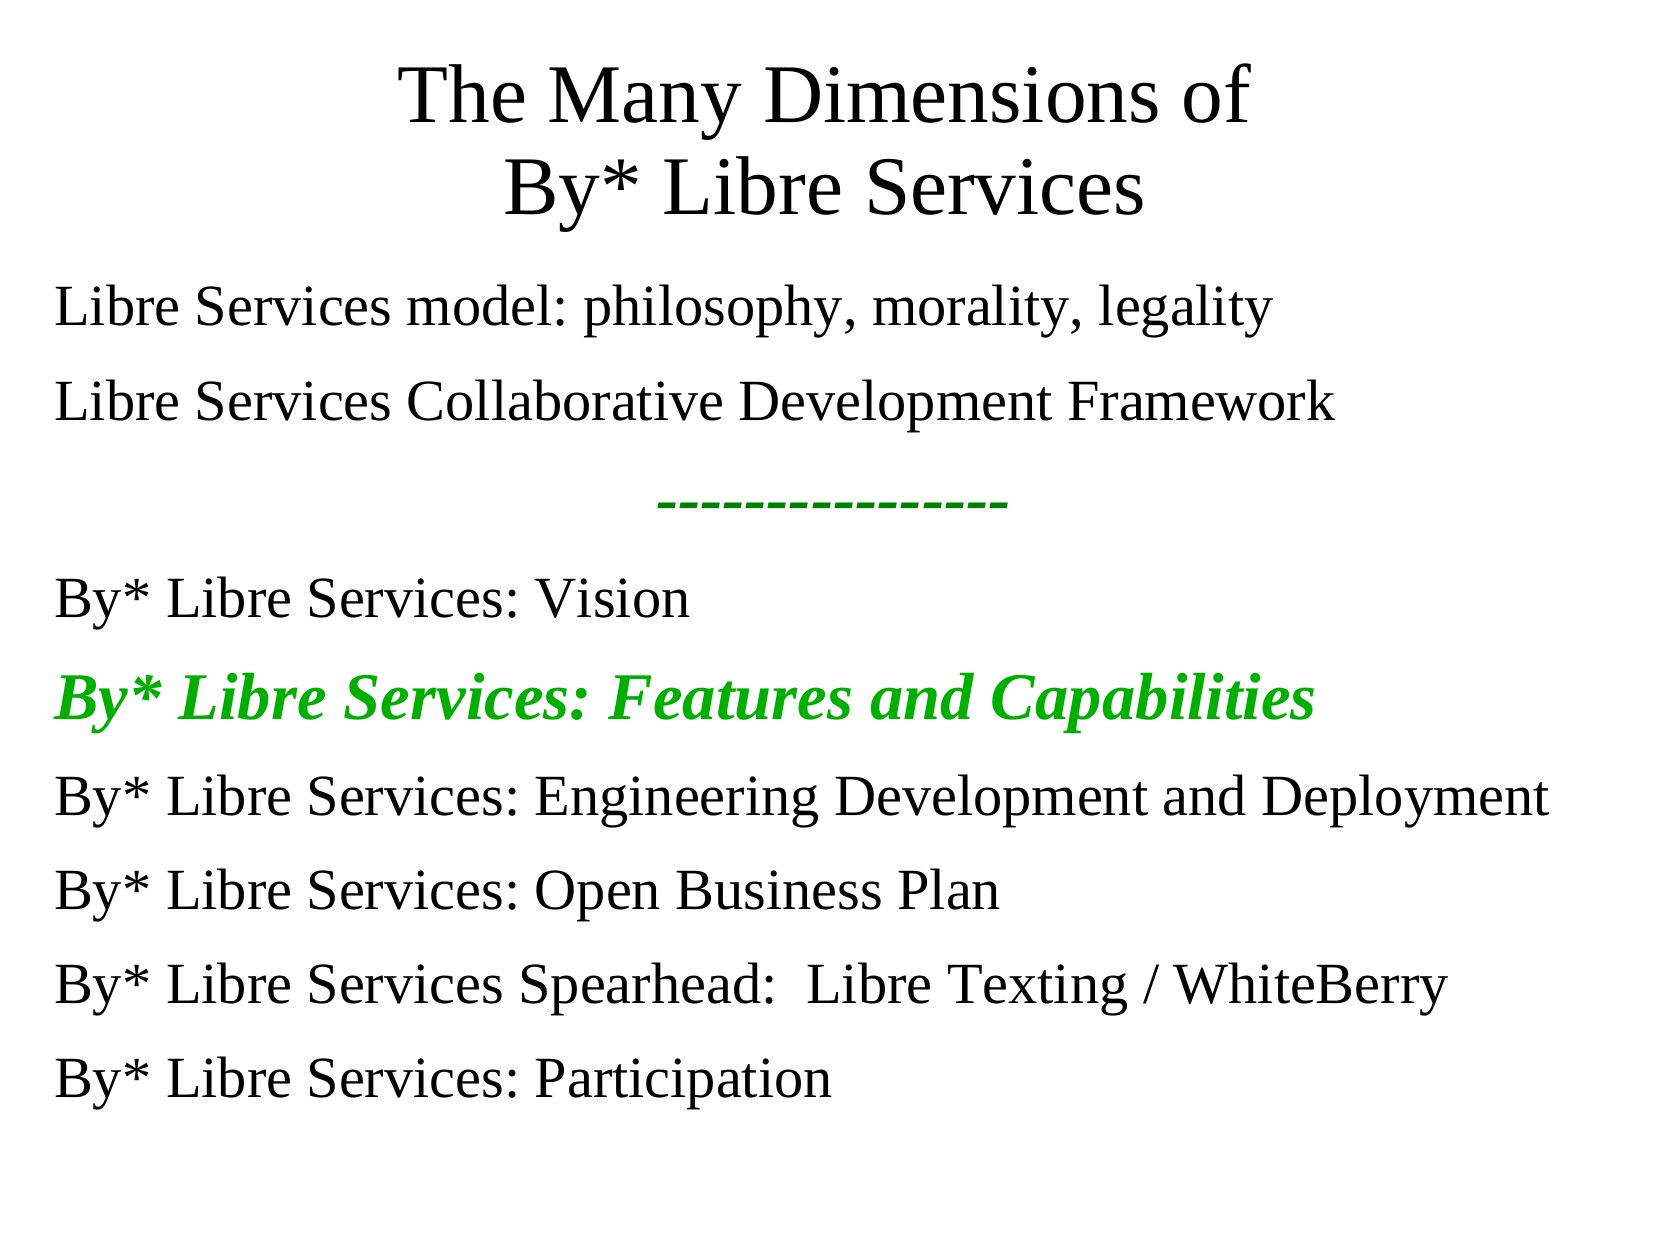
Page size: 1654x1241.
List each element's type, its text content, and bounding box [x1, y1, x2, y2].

list Libre Services model: philosophy, morality, legality Libre Services Collaborative Development Framework ---------------- By* Libre Services: Vision By* Libre Services: Features and Capabilities By* Libre Services: Engineering Development and Deployment By* Libre Services: Open Business Plan By* Libre Services Spearhead: Libre Texting / WhiteBerry By* Libre Services: Participation [36, 273, 1614, 1214]
title The Many Dimensions of By* Libre Services [119, 36, 1532, 245]
